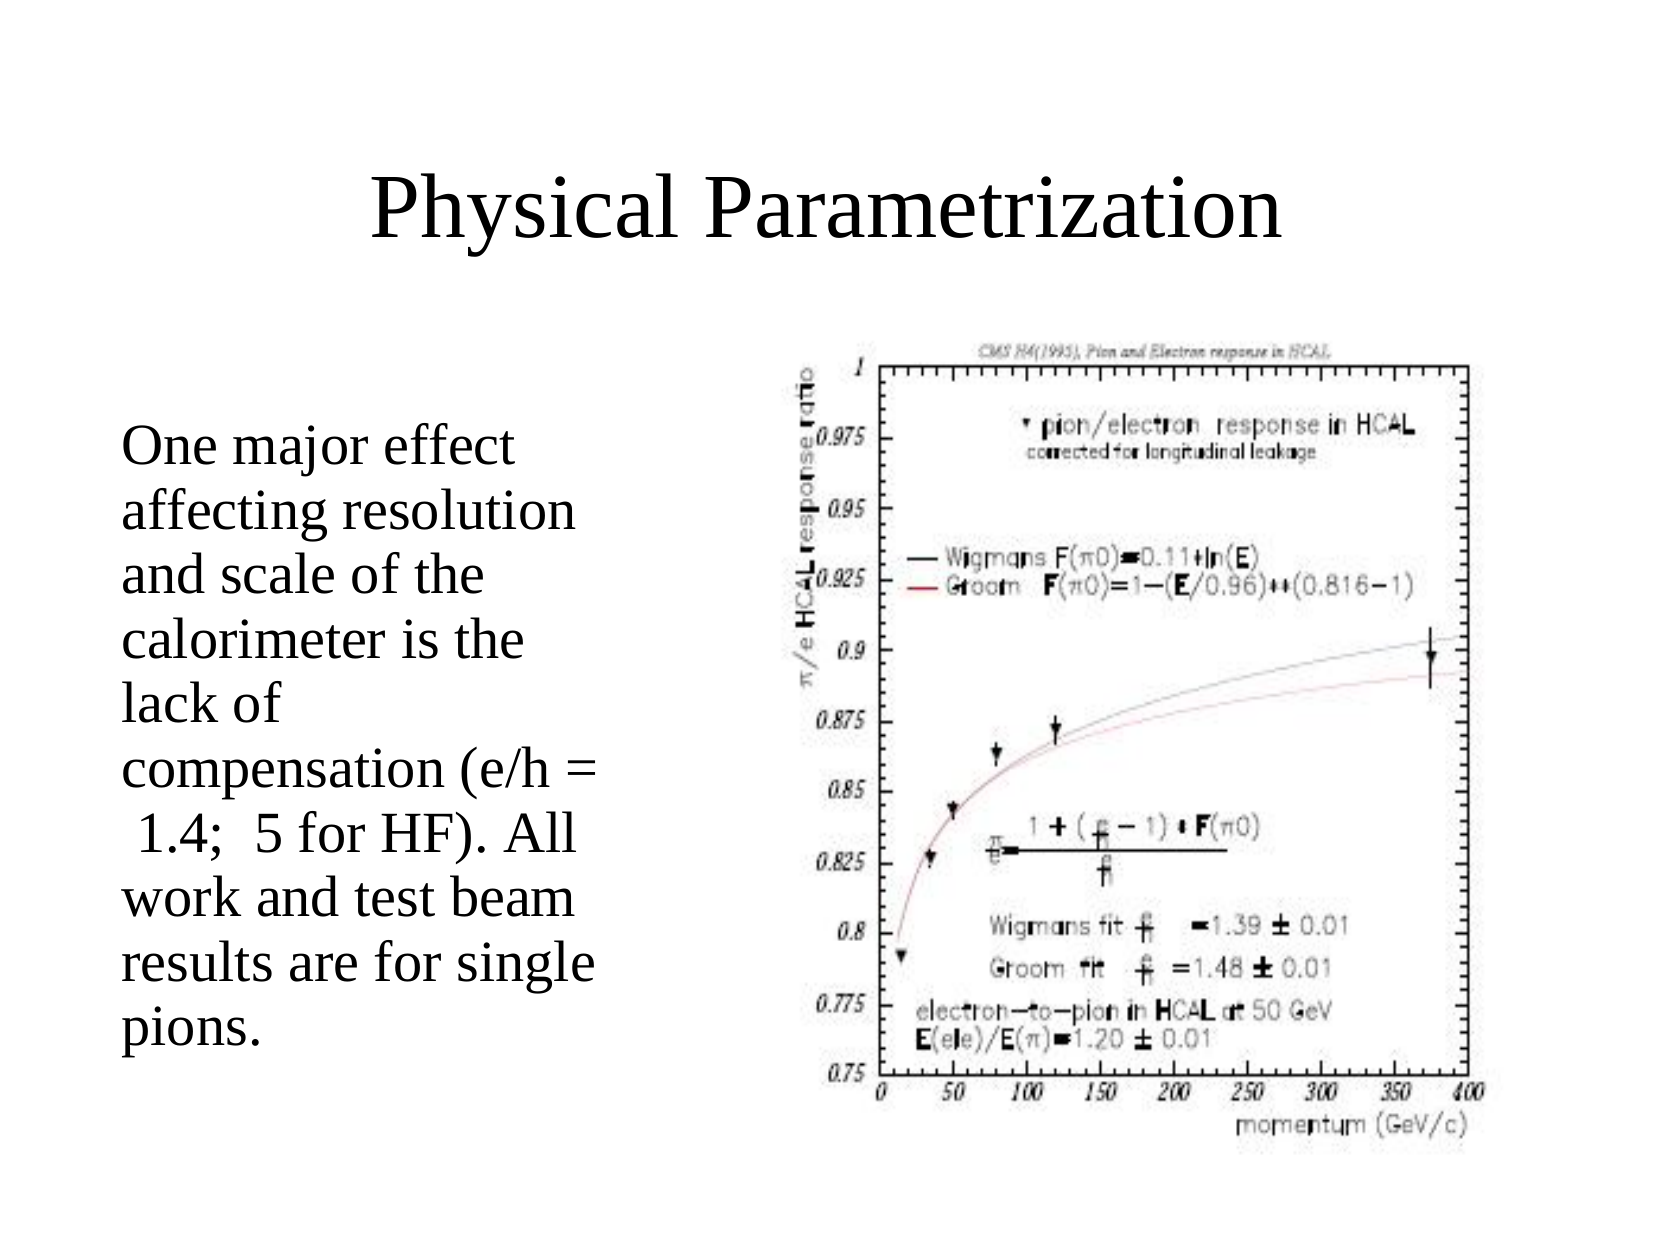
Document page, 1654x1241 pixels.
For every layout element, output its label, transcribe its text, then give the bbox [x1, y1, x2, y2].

title Physical Parametrization [121, 102, 1534, 311]
picture [725, 299, 1603, 1163]
subtitle One major effect affecting resolution and scale of the calorimeter is the lack of compensation (e/h = 1.4; 5 for HF). All work and test beam results are for single pions. [121, 332, 612, 1138]
